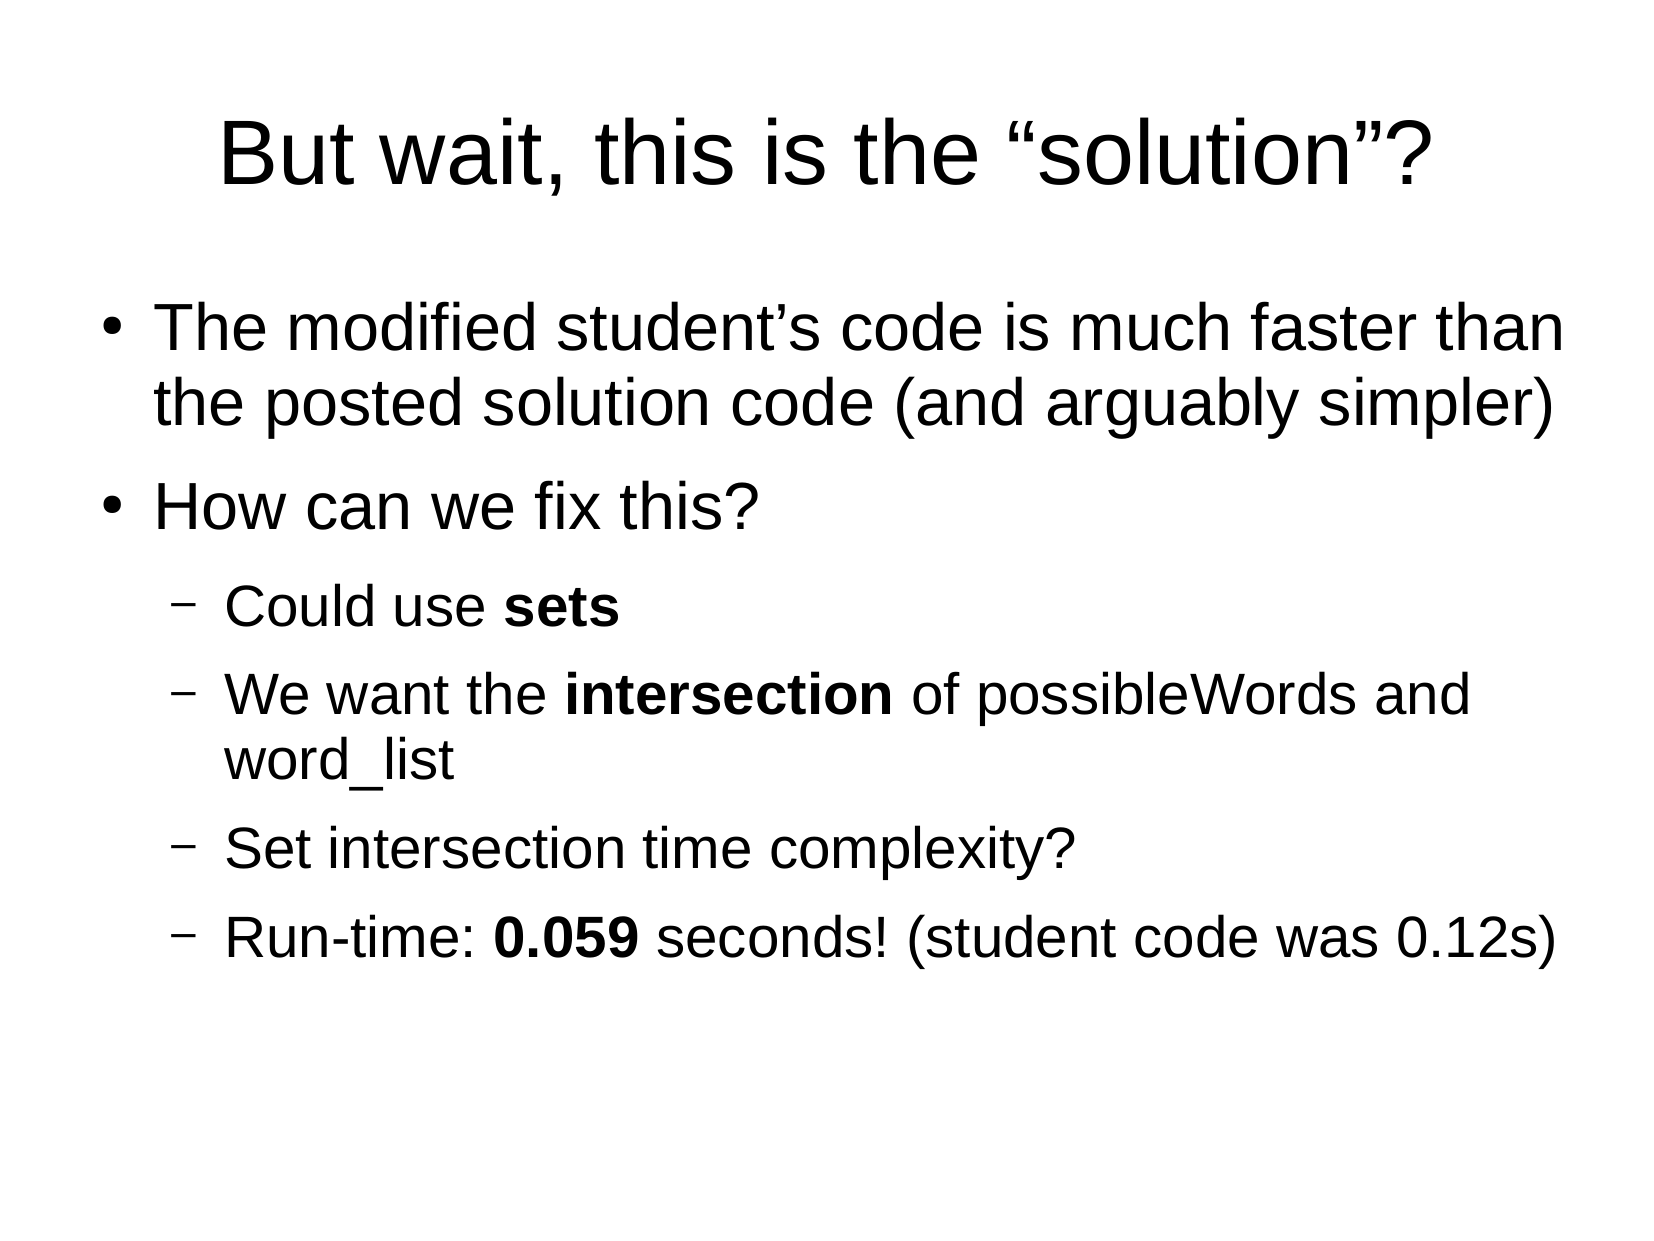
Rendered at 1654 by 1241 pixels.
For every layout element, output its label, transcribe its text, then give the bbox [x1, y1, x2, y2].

title But wait, this is the “solution”? [82, 49, 1571, 257]
list The modified student’s code is much faster than the posted solution code (and arguably simpler) How can we fix this? Could use sets We want the intersection of possibleWords and word_list Set intersection time complexity? Run-time: 0.059 seconds! (student code was 0.12s) [82, 290, 1571, 1045]
